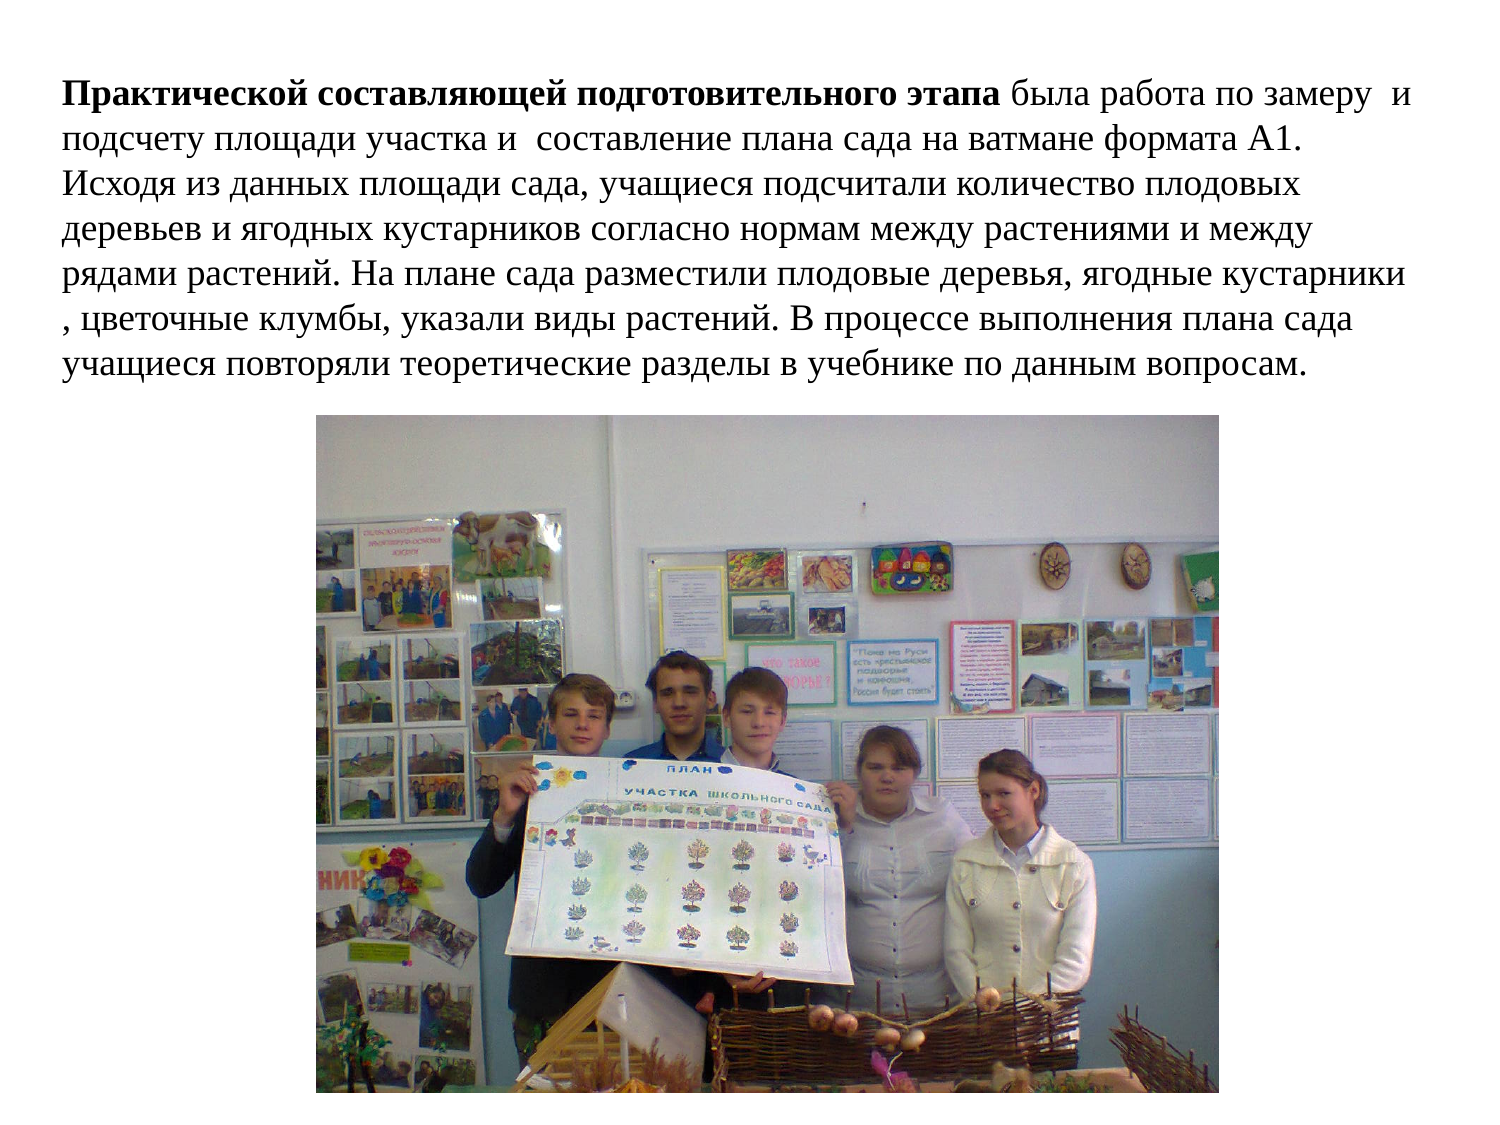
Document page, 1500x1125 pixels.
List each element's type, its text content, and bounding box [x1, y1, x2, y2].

picture [316, 415, 1219, 1093]
text_box Практической составляющей подготовительного этапа была работа по замеру и подсчету площади участка и составление плана сада на ватмане формата А1. Исходя из данных площади сада, учащиеся подсчитали количество плодовых деревьев и ягодных кустарников согласно нормам между растениями и между рядами растений. На плане сада разместили плодовые деревья, ягодные кустарники , цветочные клумбы, указали виды растений. В процессе выполнения плана сада учащиеся повторяли теоретические разделы в учебнике по данным вопросам. [46, 60, 1430, 391]
